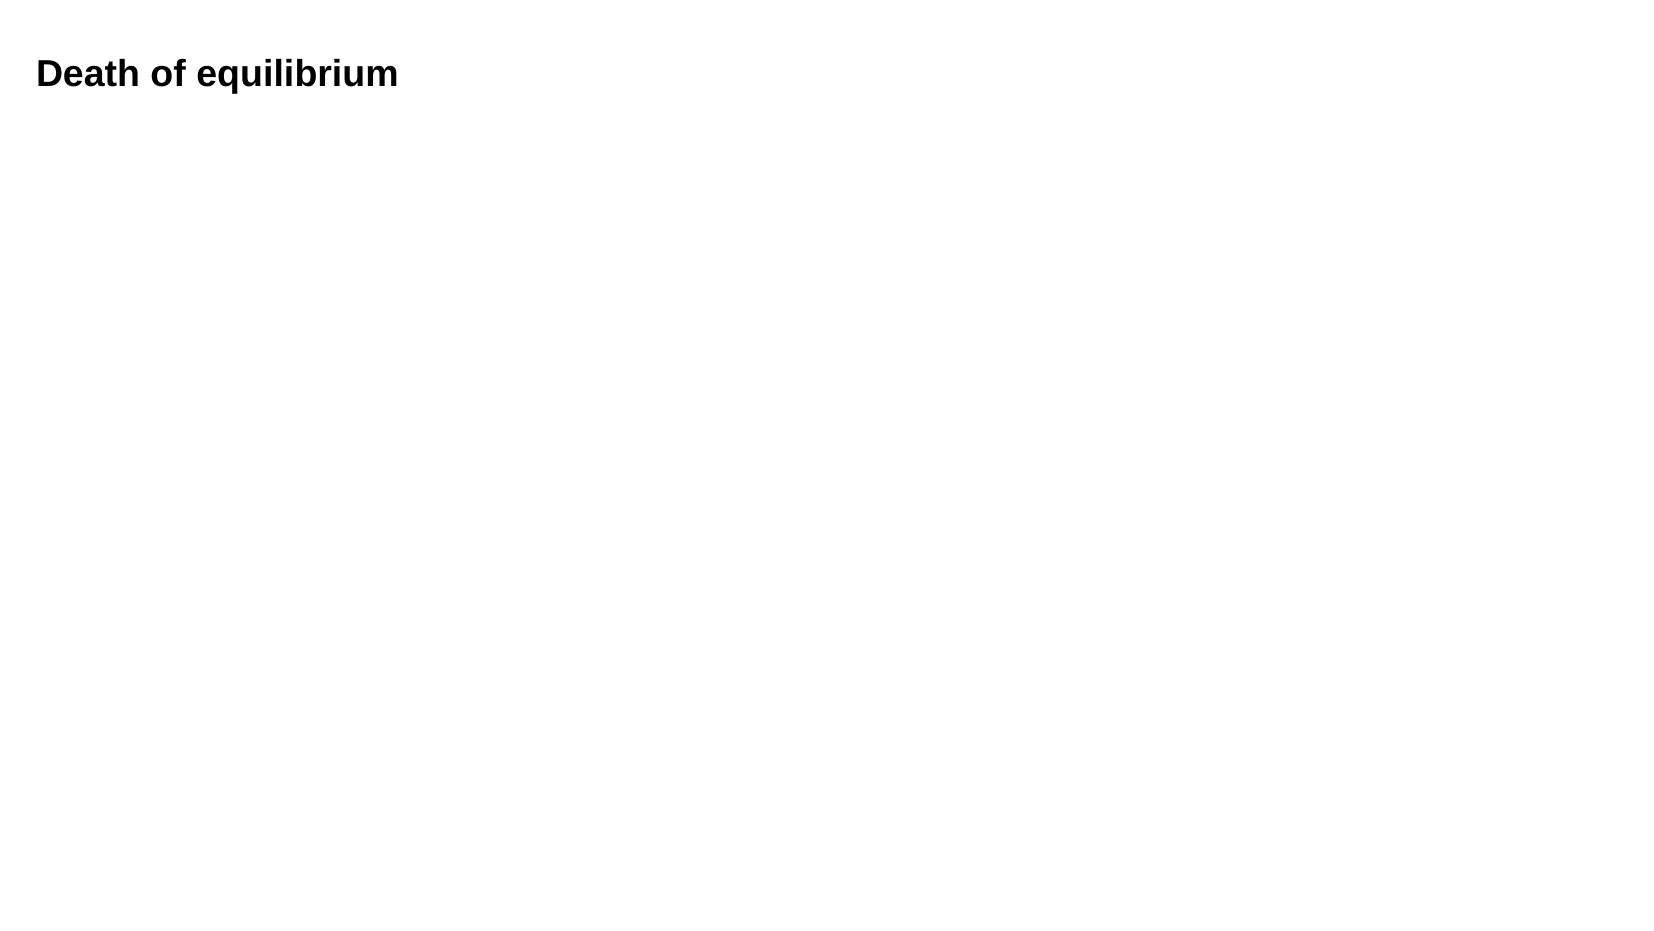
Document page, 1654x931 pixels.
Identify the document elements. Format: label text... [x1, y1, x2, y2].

text_box Death of equilibrium [21, 45, 532, 103]
